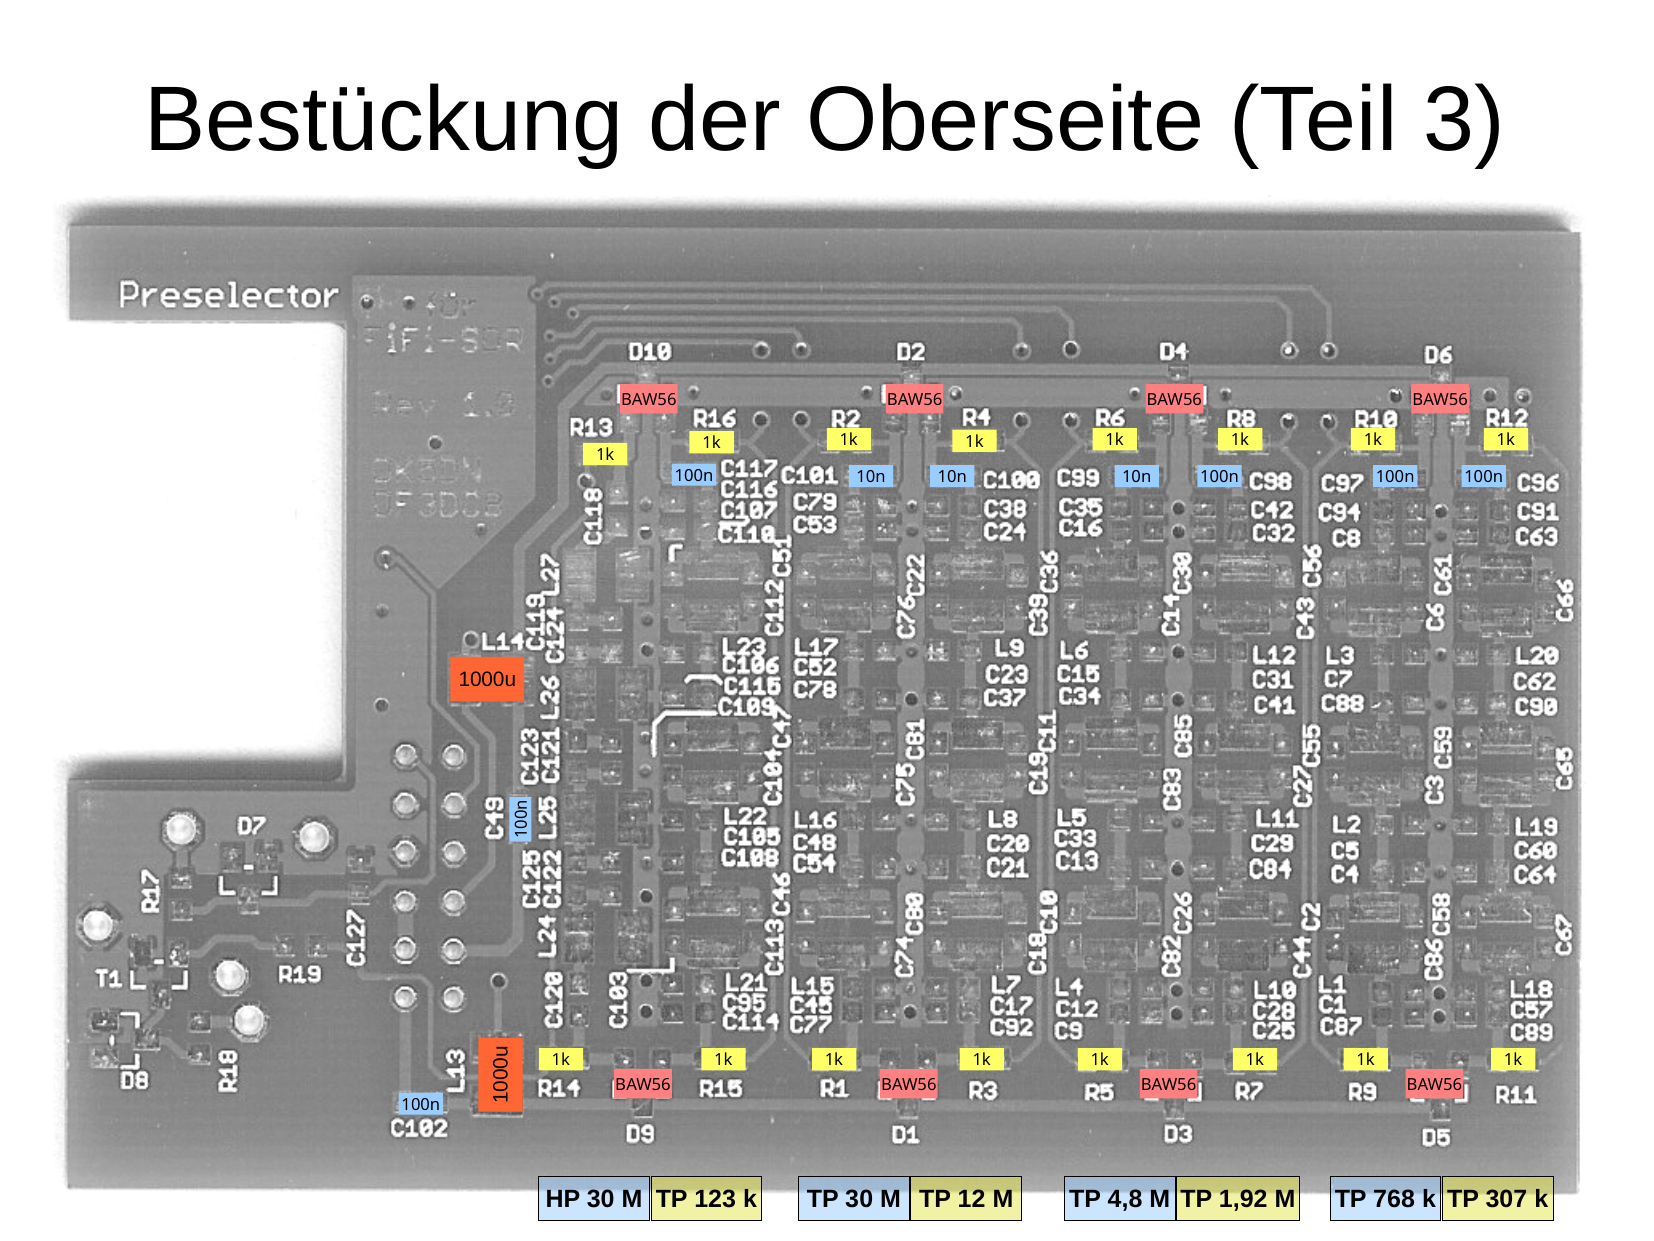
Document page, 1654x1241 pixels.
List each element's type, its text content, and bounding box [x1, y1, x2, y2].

text_box 1k [1218, 428, 1263, 451]
text_box 100n [1373, 465, 1418, 488]
picture [52, 194, 1588, 1211]
text_box 1k [701, 1048, 746, 1071]
text_box TP 768 k [1330, 1176, 1441, 1221]
text_box 1k [826, 428, 872, 451]
text_box TP 12 M [910, 1176, 1022, 1221]
text_box BAW56 [1139, 1069, 1198, 1099]
text_box 10n [930, 465, 975, 488]
text_box 1k [1232, 1048, 1278, 1071]
text_box TP 123 k [651, 1176, 762, 1221]
text_box 1k [952, 429, 997, 452]
text_box 100n [509, 797, 532, 842]
text_box 100n [1461, 465, 1506, 488]
text_box 100n [1197, 465, 1242, 488]
text_box BAW56 [620, 383, 678, 414]
text_box HP 30 M [538, 1176, 650, 1221]
text_box BAW56 [1405, 1069, 1464, 1099]
text_box BAW56 [885, 383, 944, 414]
text_box BAW56 [1411, 383, 1470, 414]
text_box TP 1,92 M [1176, 1176, 1300, 1221]
text_box BAW56 [879, 1069, 938, 1099]
text_box 1k [1343, 1048, 1388, 1071]
text_box 1k [1491, 1048, 1536, 1071]
text_box 100n [398, 1092, 443, 1115]
text_box 1k [583, 442, 628, 466]
title Bestückung der Oberseite (Teil 3) [81, 14, 1570, 222]
text_box BAW56 [1145, 383, 1204, 414]
text_box 1k [1483, 428, 1529, 451]
text_box 1k [538, 1048, 584, 1071]
text_box BAW56 [614, 1068, 672, 1099]
text_box 1k [1077, 1048, 1123, 1071]
text_box TP 4,8 M [1064, 1176, 1176, 1221]
text_box 1k [812, 1048, 857, 1071]
text_box 1000u [450, 656, 525, 702]
text_box 1k [1092, 428, 1137, 451]
text_box 100n [671, 463, 717, 486]
text_box 1k [689, 431, 734, 454]
text_box TP 30 M [798, 1176, 910, 1221]
text_box TP 307 k [1442, 1176, 1554, 1221]
text_box 1000u [478, 1037, 523, 1112]
text_box 10n [848, 465, 894, 488]
text_box 1k [1350, 428, 1396, 451]
text_box 1k [959, 1048, 1004, 1071]
text_box 10n [1114, 465, 1159, 488]
